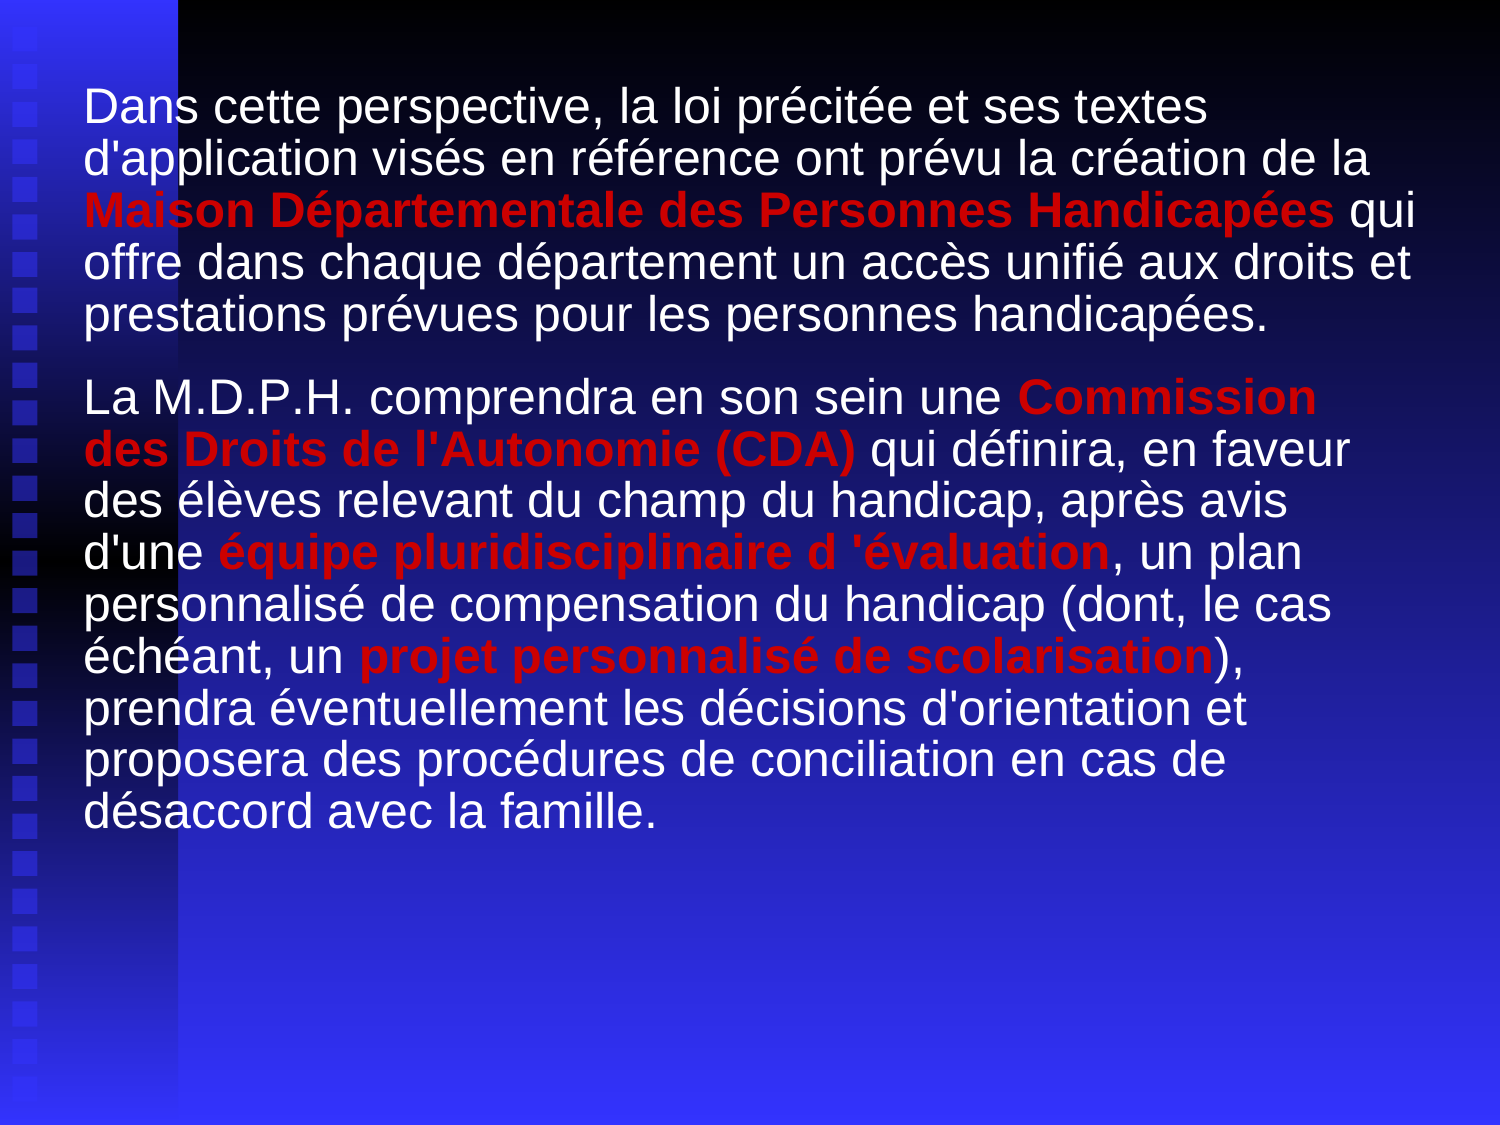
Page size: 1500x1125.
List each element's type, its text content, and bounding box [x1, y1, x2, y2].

text_box Dans cette perspective, la loi précitée et ses textes d'application visés en référence ont prévu la création de la Maison Départementale des Personnes Handicapées qui offre dans chaque département un accès unifié aux droits et prestations prévues pour les personnes handicapées. La M.D.P.H. comprendra en son sein une Commission des Droits de l'Autonomie (CDA) qui définira, en faveur des élèves relevant du champ du handicap, après avis d'une équipe pluridisciplinaire d 'évaluation, un plan personnalisé de compensation du handicap (dont, le cas échéant, un projet personnalisé de scolarisation), prendra éventuellement les décisions d'orientation et proposera des procédures de conciliation en cas de désaccord avec la famille. [68, 74, 1432, 899]
